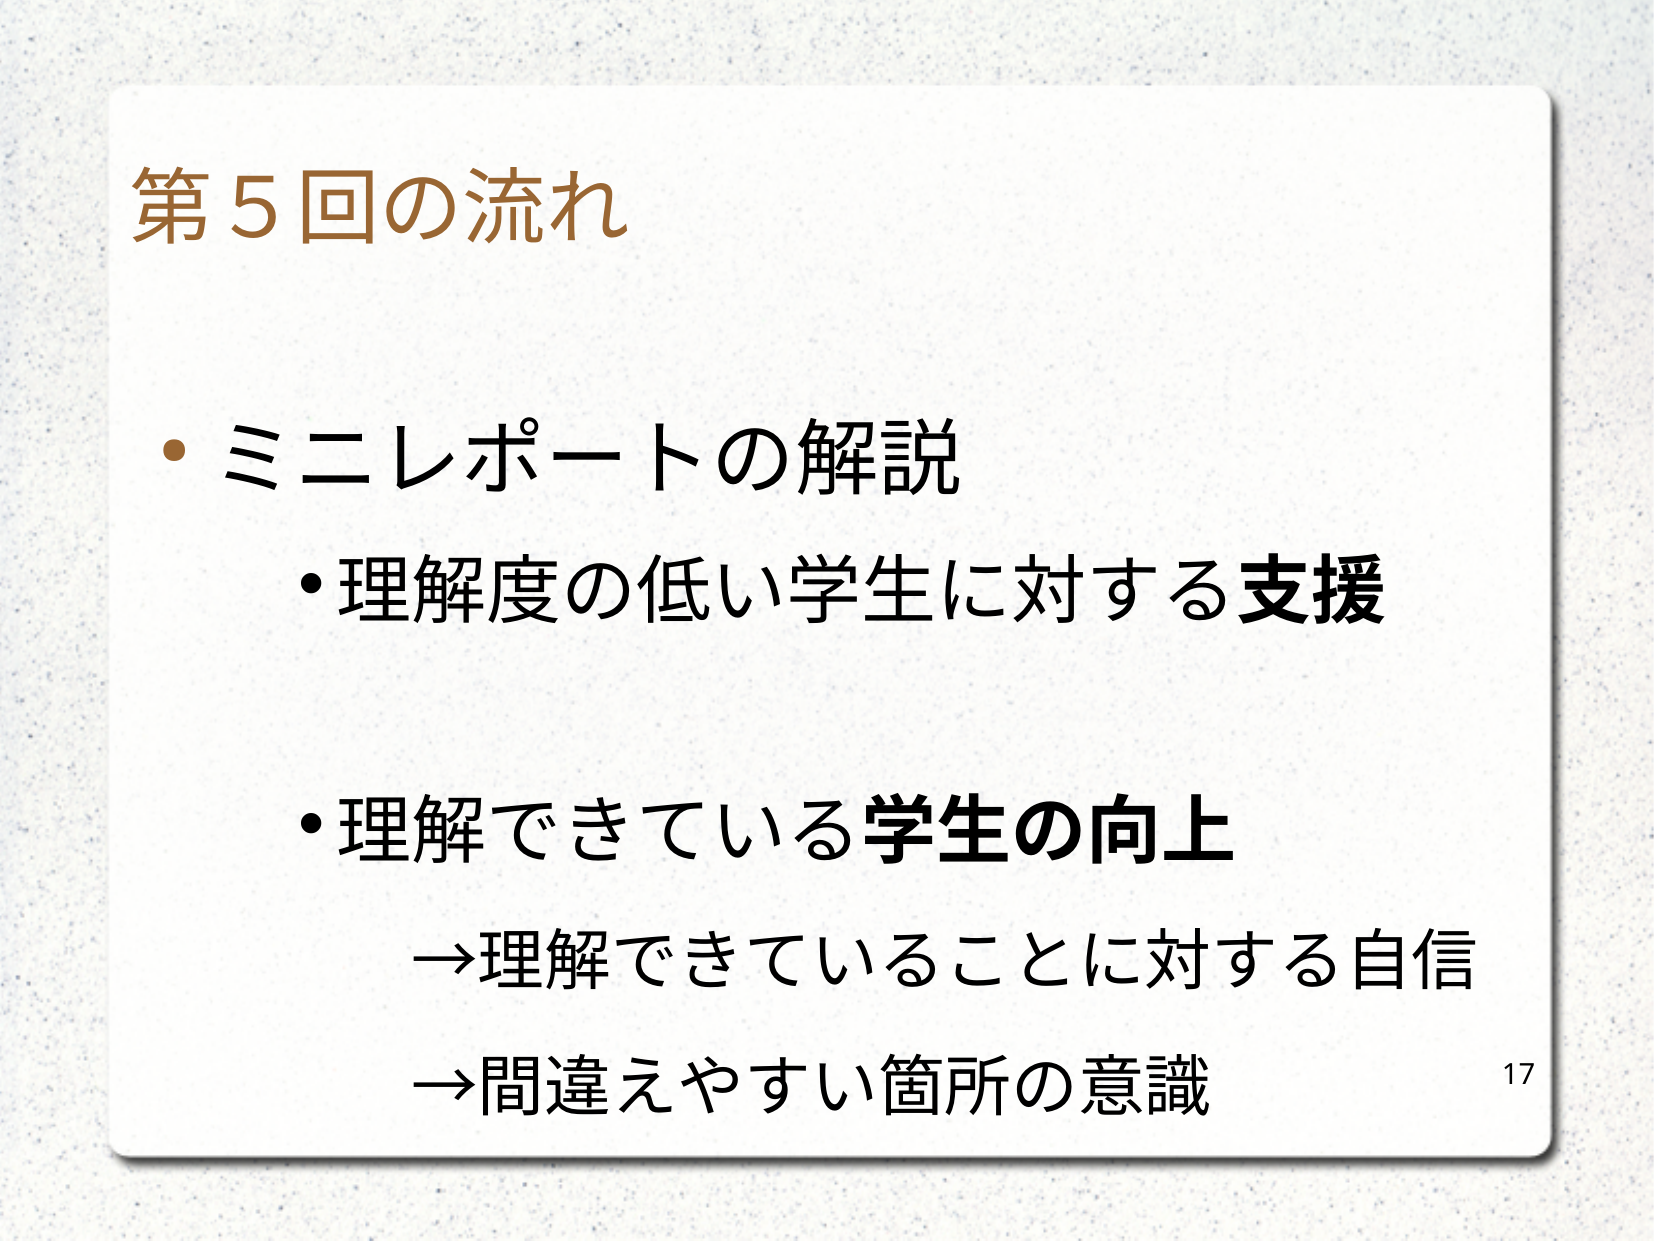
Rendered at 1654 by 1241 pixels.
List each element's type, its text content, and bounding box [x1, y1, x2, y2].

title 第５回の流れ [129, 94, 1619, 302]
list ミニレポートの解説 [141, 392, 1501, 721]
text_box 理解度の低い学生に対する支援 理解できている学生の向上 →理解できていることに対する自信 →間違えやすい箇所の意識 [283, 531, 1654, 1152]
picture [0, 0, 1654, 1241]
